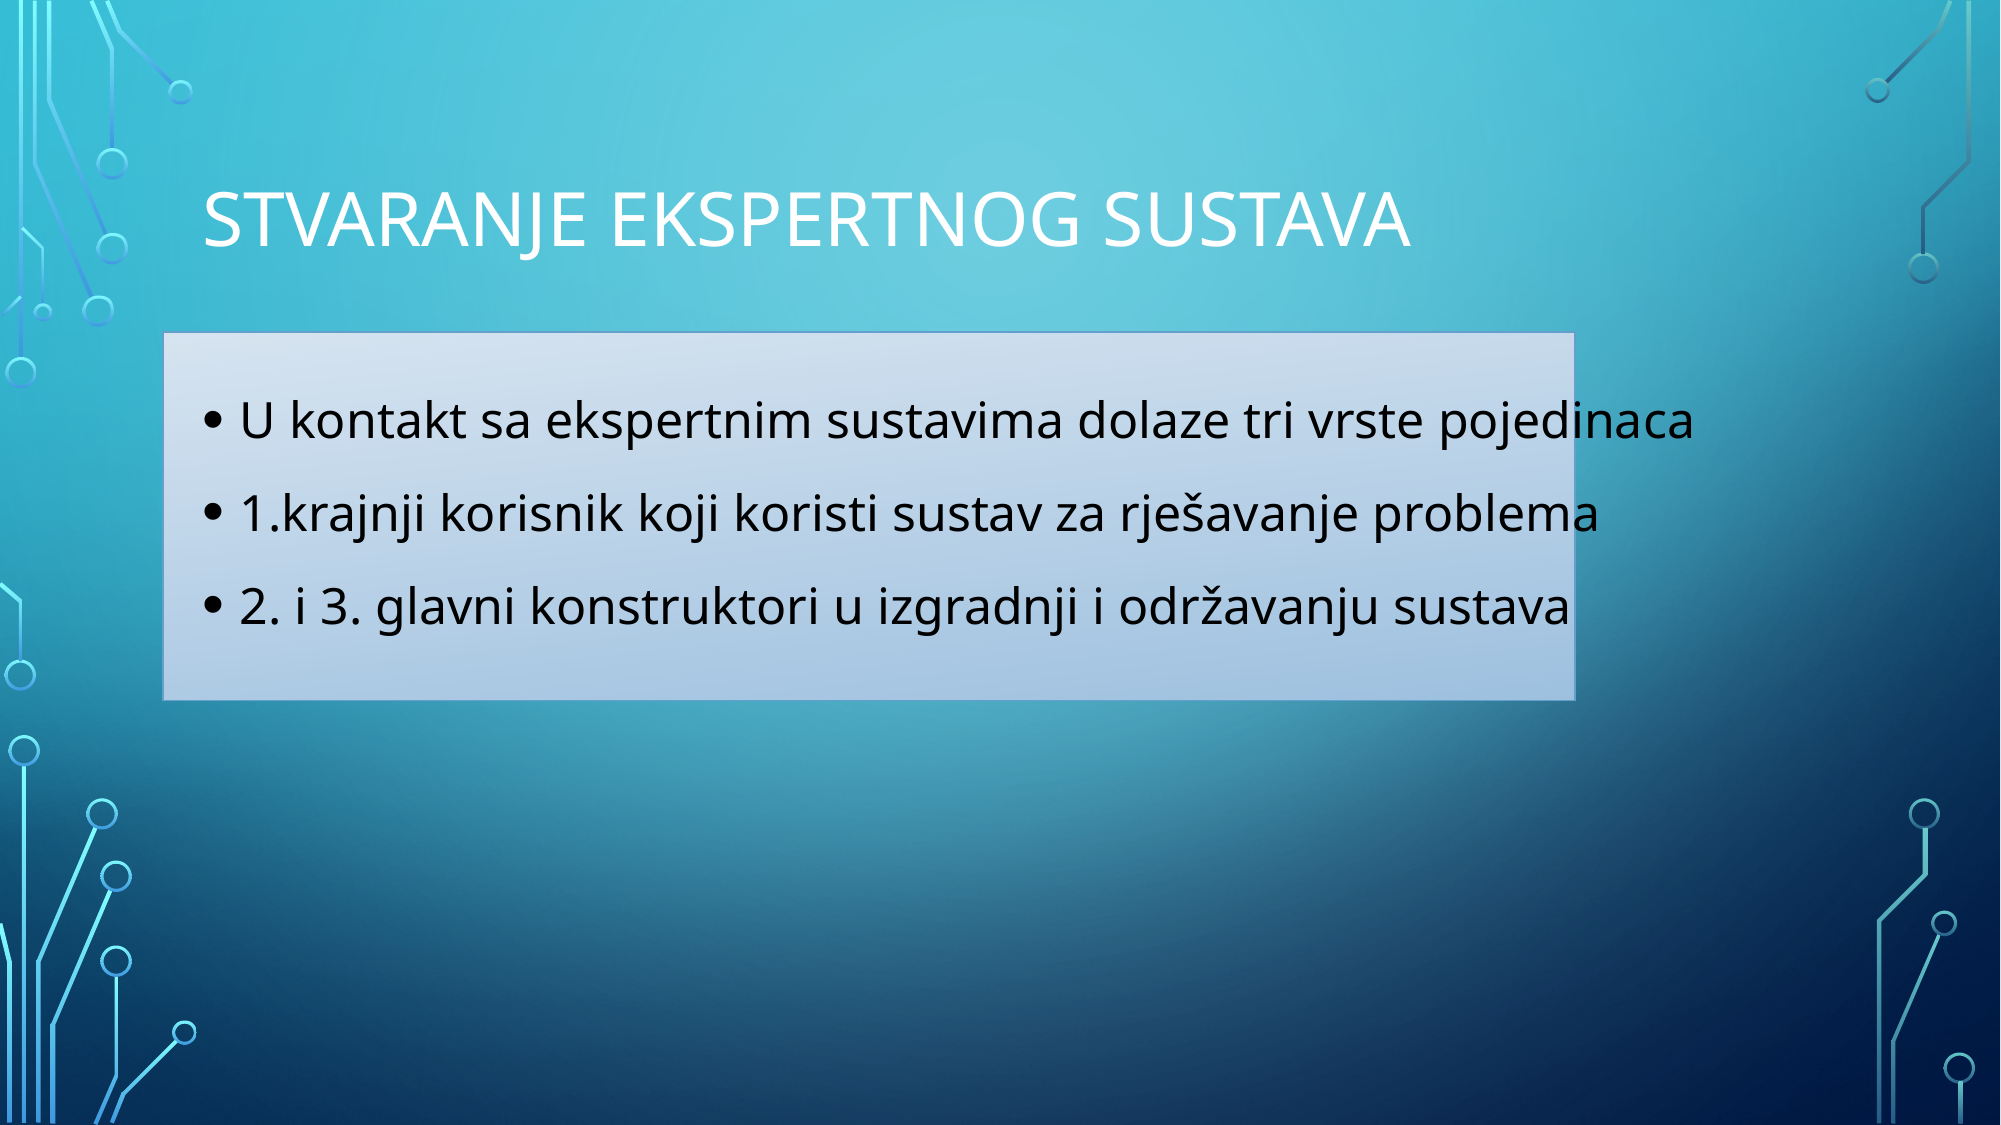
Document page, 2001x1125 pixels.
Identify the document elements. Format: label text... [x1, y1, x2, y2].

list U kontakt sa ekspertnim sustavima dolaze tri vrste pojedinaca 1.krajnji korisnik koji koristi sustav za rješavanje problema 2. i 3. glavni konstruktori u izgradnji i održavanju sustava [187, 369, 1813, 951]
title Stvaranje ekspertnog sustava [187, 101, 1813, 344]
text_box [163, 332, 1575, 701]
